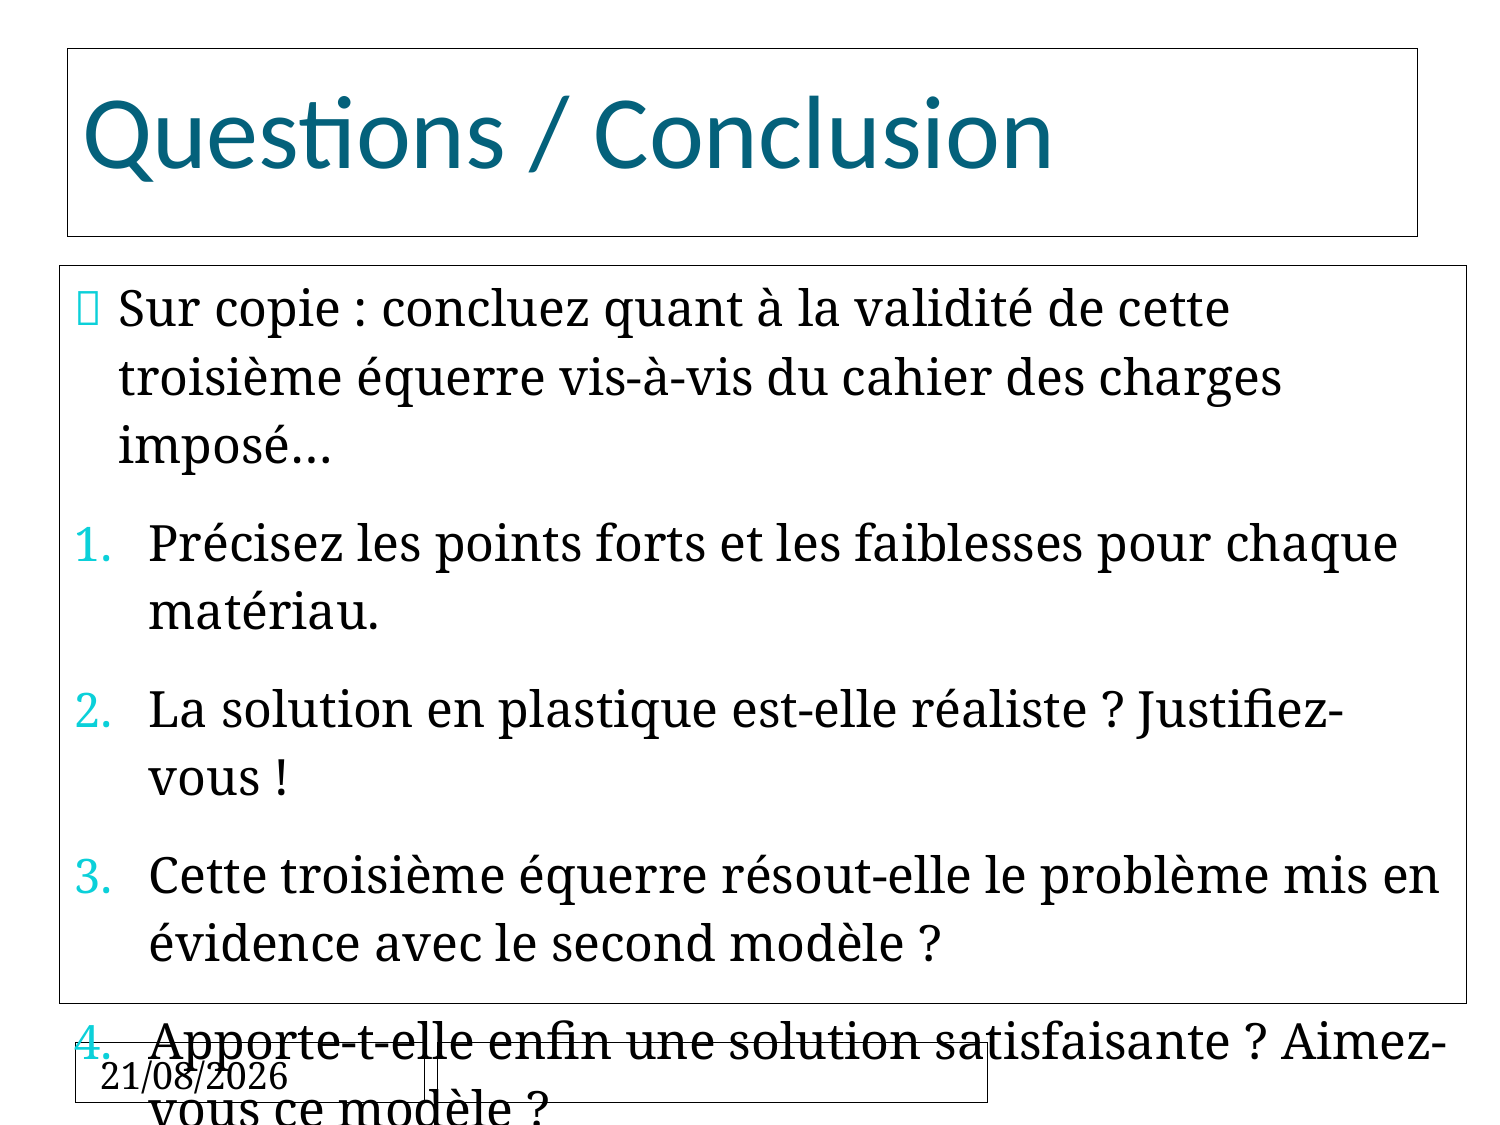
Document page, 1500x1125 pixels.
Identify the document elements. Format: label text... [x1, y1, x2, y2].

list Sur copie : concluez quant à la validité de cette troisième équerre vis-à-vis du cahier des charges imposé… Précisez les points forts et les faiblesses pour chaque matériau. La solution en plastique est-elle réaliste ? Justifiez-vous ! Cette troisième équerre résout-elle le problème mis en évidence avec le second modèle ? Apporte-t-elle enfin une solution satisfaisante ? Aimez-vous ce modèle ? [59, 265, 1467, 1004]
title Questions / Conclusion [67, 48, 1418, 237]
